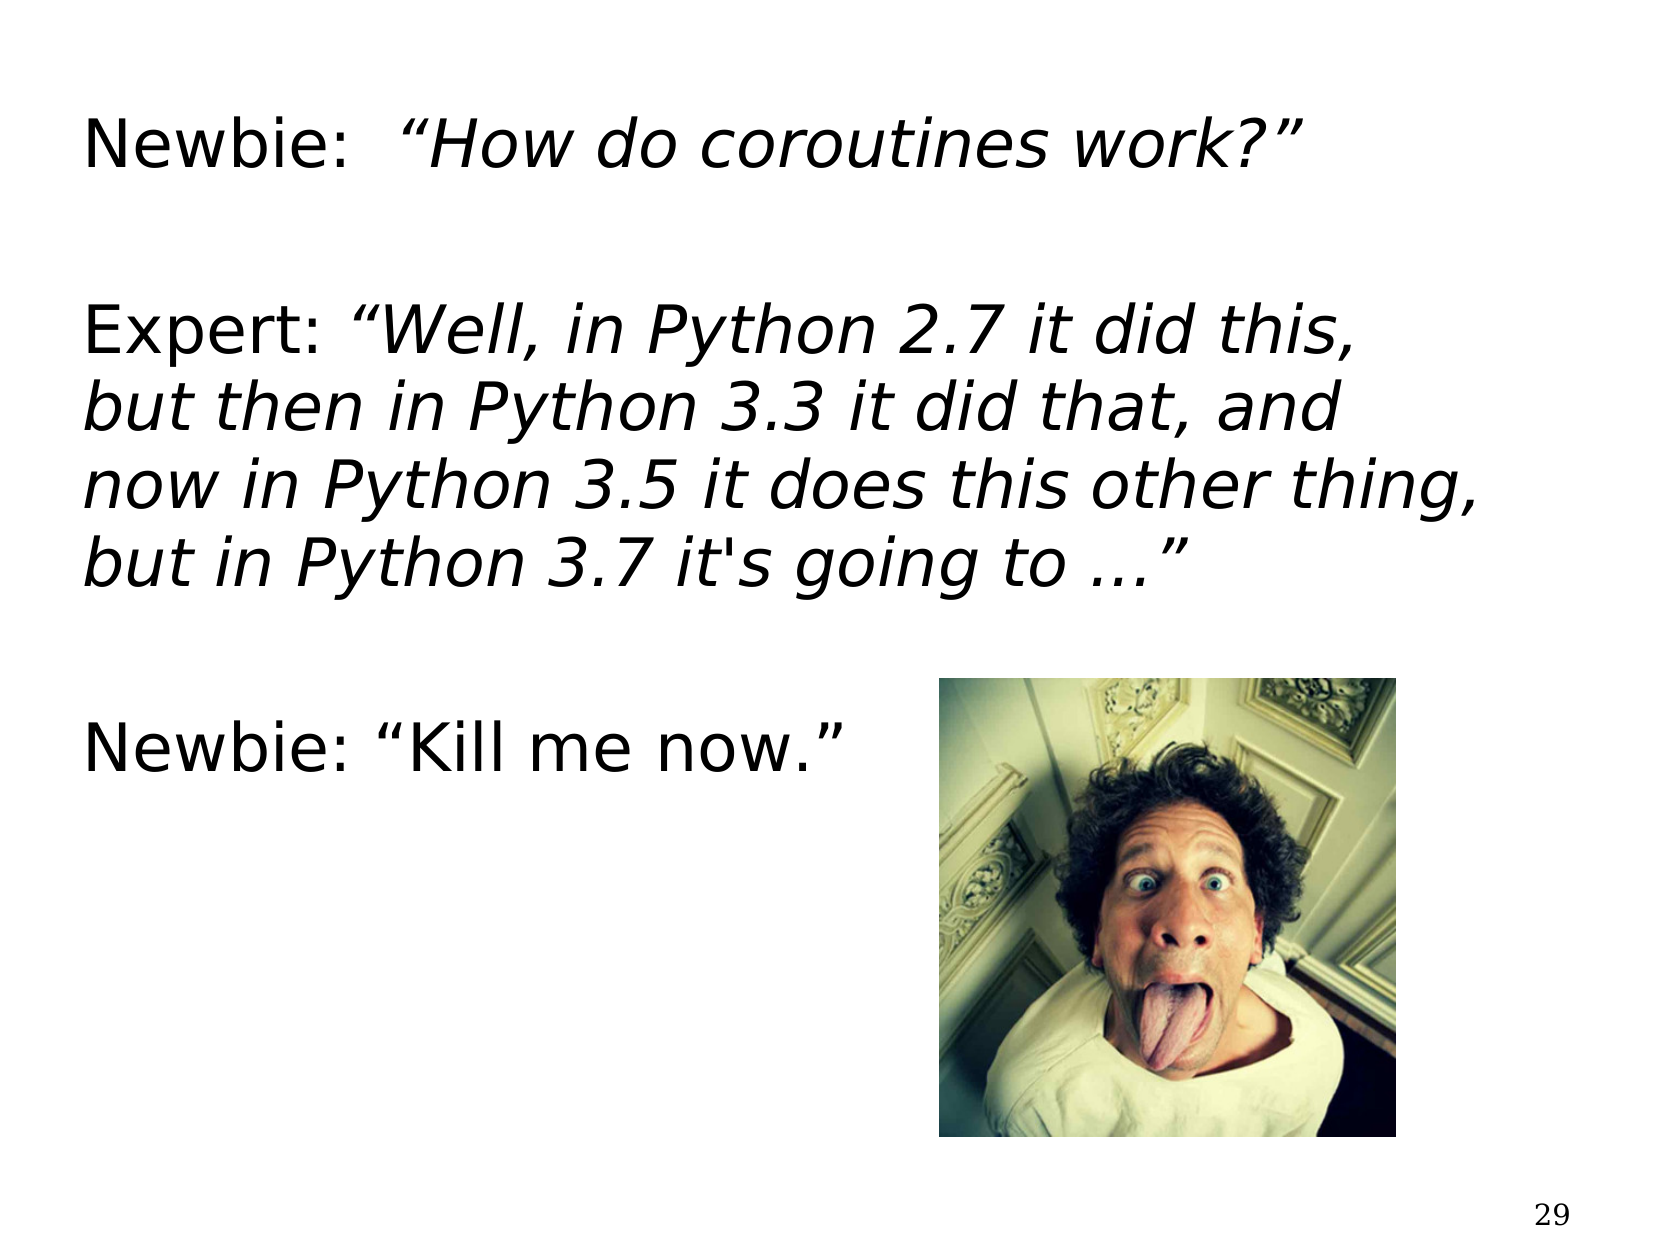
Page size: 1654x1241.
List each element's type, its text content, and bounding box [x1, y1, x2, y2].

picture [939, 678, 1396, 1137]
list Newbie: “How do coroutines work?” Expert: “Well, in Python 2.7 it did this, but then in Python 3.3 it did that, and now in Python 3.5 it does this other thing, but in Python 3.7 it's going to ...” Newbie: “Kill me now.” [82, 105, 1571, 1109]
